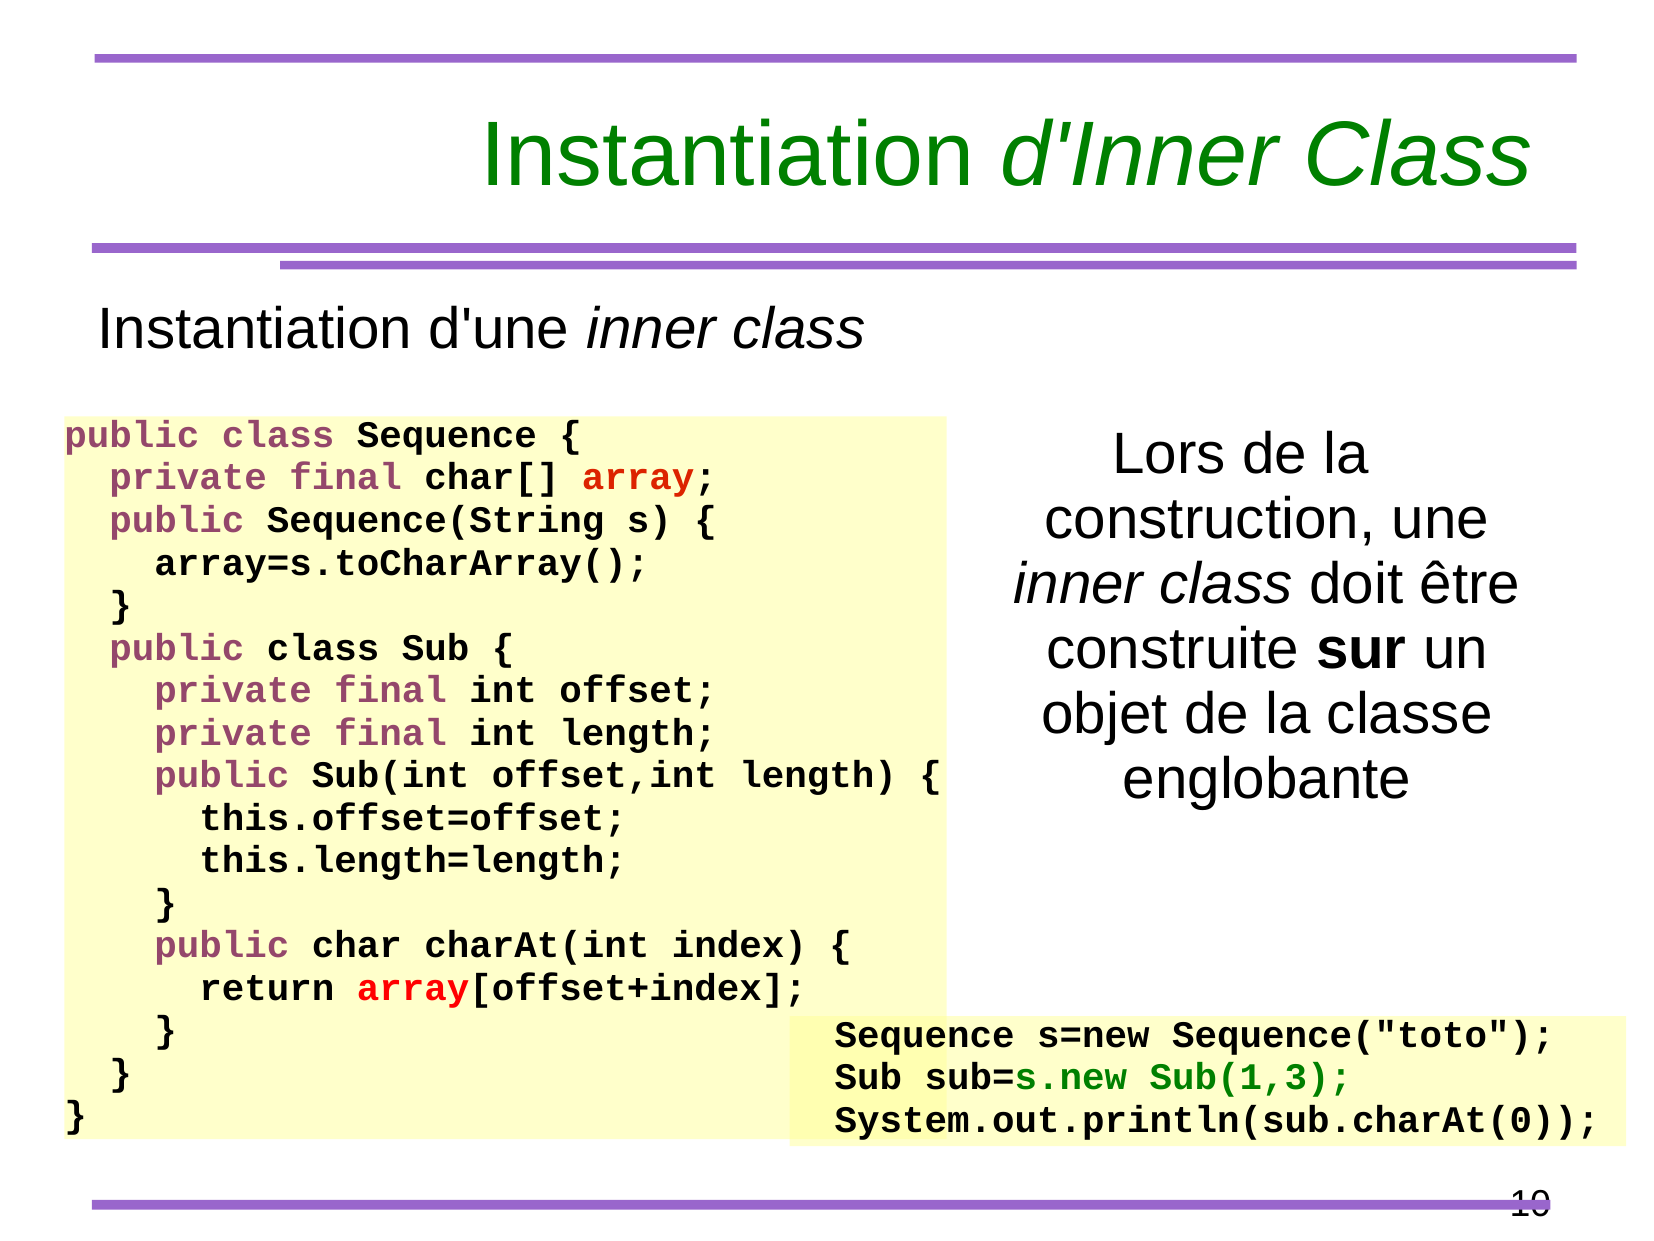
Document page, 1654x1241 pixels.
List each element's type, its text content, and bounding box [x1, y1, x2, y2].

text_box public class Sequence { private final char[] array; public Sequence(String s) { array=s.toCharArray(); } public class Sub { private final int offset; private final int length; public Sub(int offset,int length) { this.offset=offset; this.length=length; } public char charAt(int index) { return array[offset+index]; } } } [64, 416, 947, 1140]
text_box Sequence s=new Sequence("toto"); Sub sub=s.new Sub(1,3); System.out.println(sub.charAt(0)); [789, 1016, 1627, 1147]
list Instantiation d'une inner class [80, 295, 1219, 414]
list Lors de la construction, une inner class doit être construite sur un objet de la classe englobante [947, 420, 1534, 974]
title Instantiation d'Inner Class [121, 49, 1534, 257]
